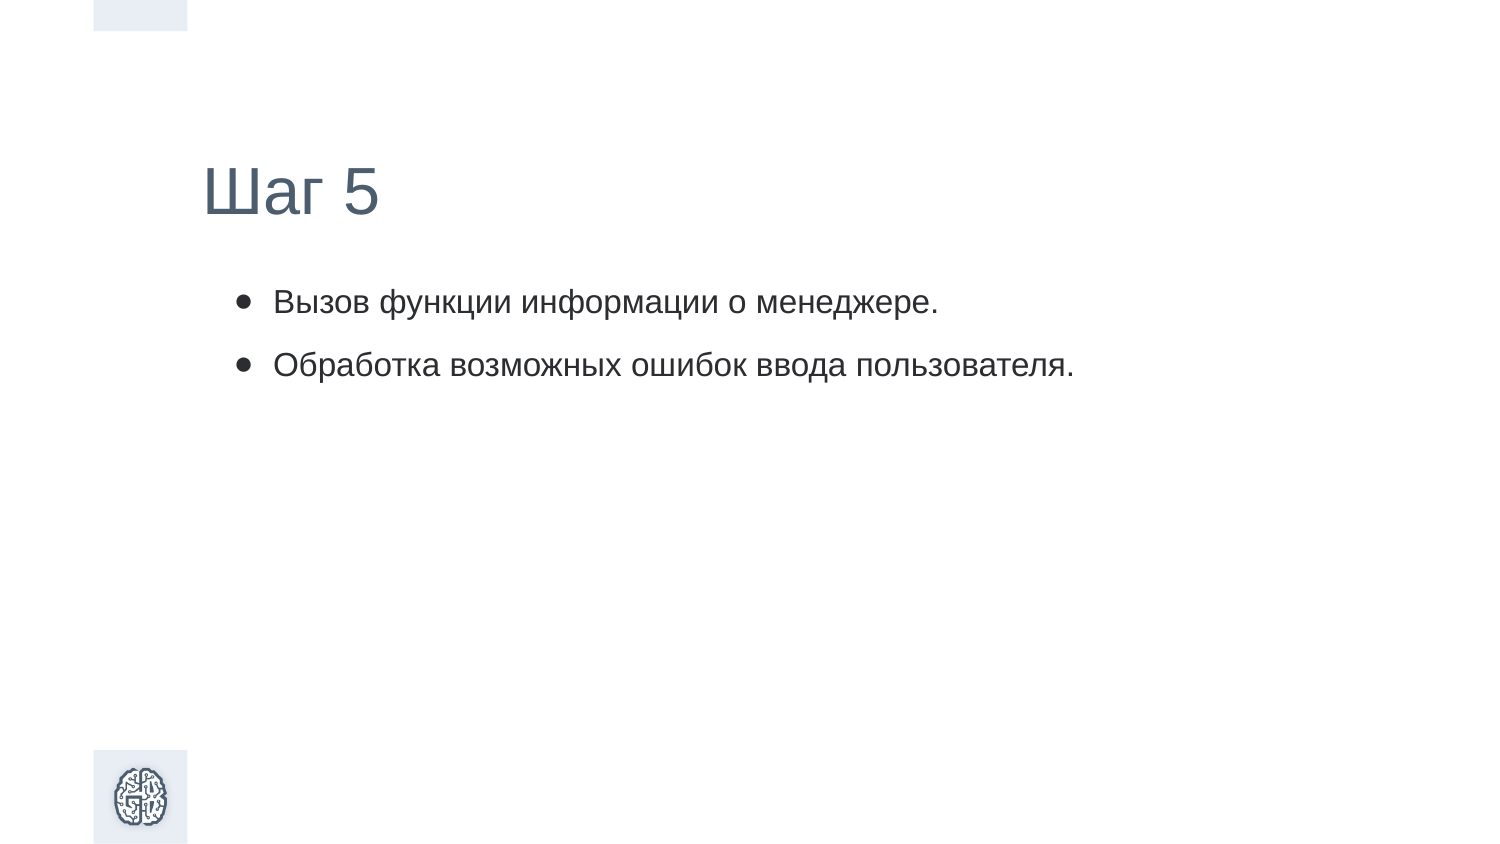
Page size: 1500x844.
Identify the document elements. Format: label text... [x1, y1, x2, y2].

text_box Обработка возможных ошибок ввода пользователя. [187, 322, 1312, 384]
picture [106, 760, 175, 834]
text_box Шаг 5 [187, 93, 1312, 259]
text_box Вызов функции информации о менеджере. [187, 259, 1312, 322]
